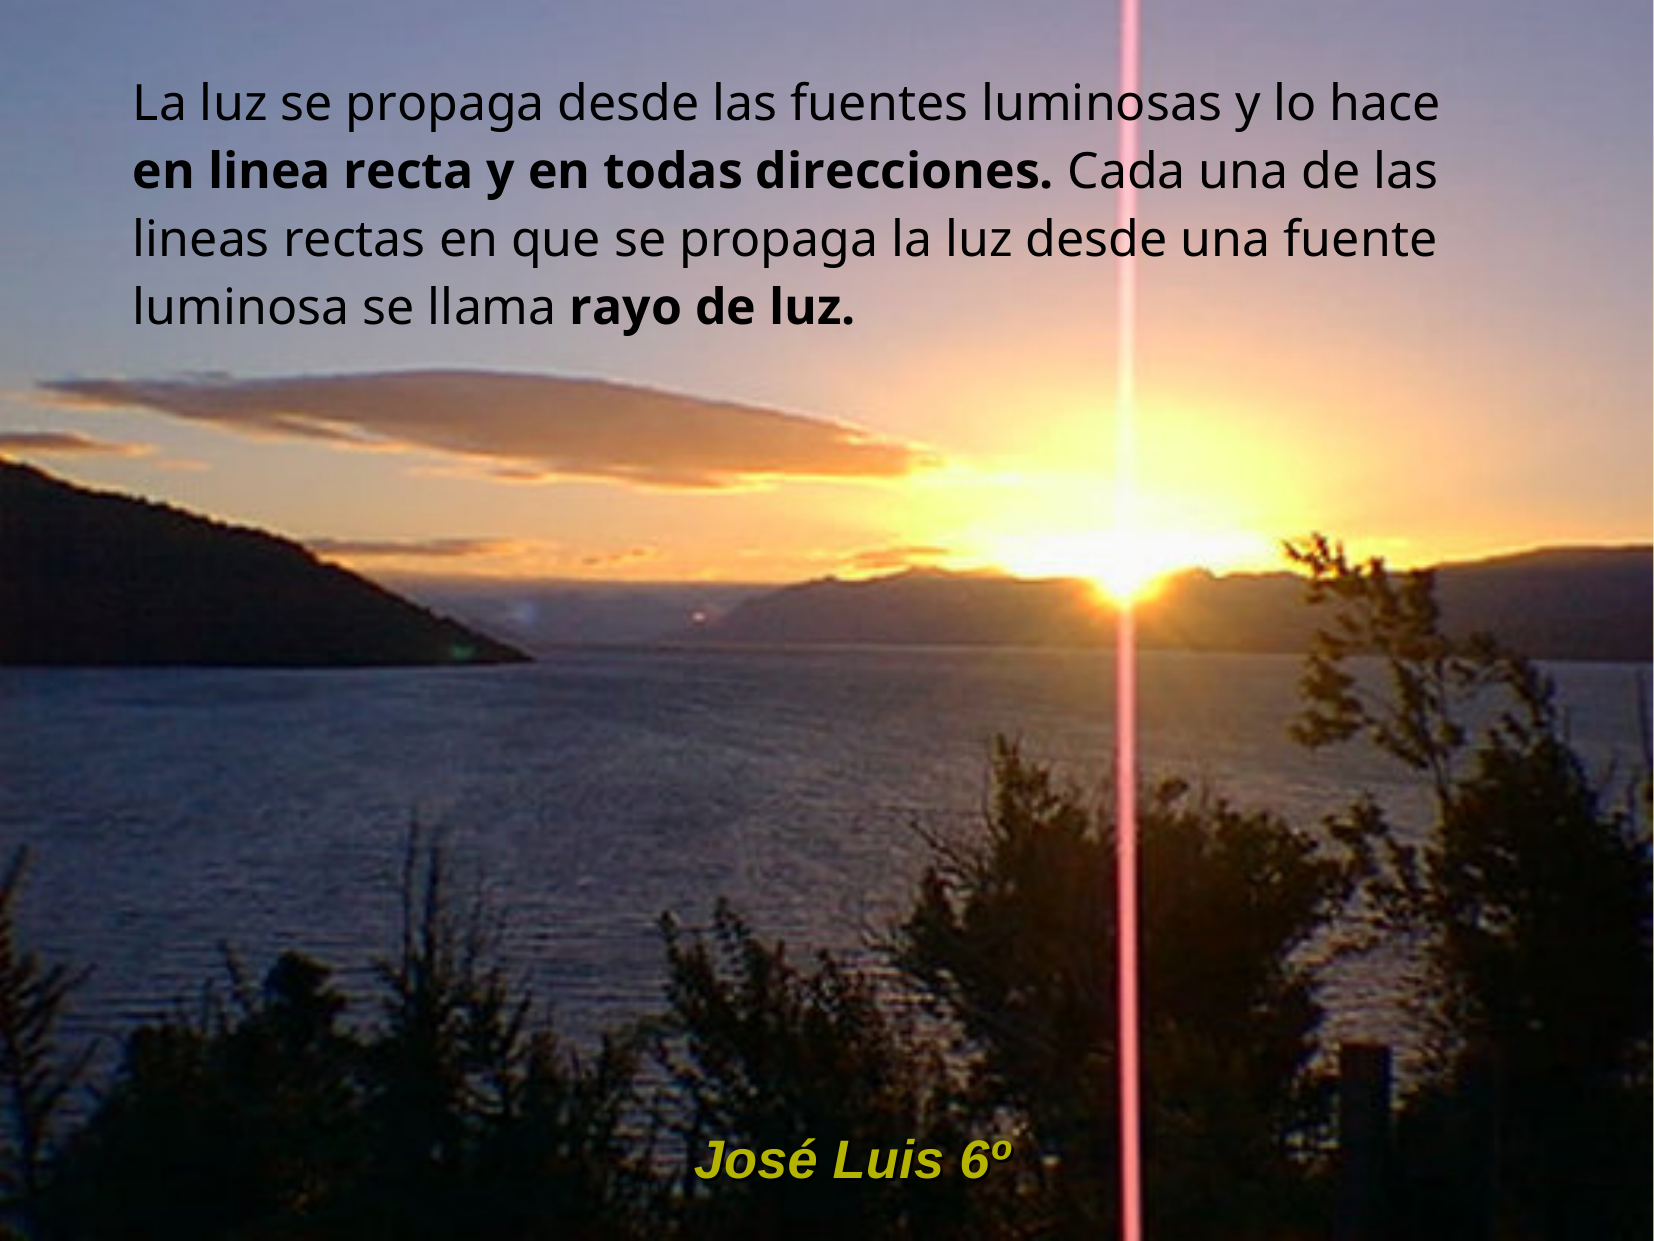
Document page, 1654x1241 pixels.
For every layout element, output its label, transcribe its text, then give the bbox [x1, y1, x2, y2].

text_box La luz se propaga desde las fuentes luminosas y lo hace en linea recta y en todas direcciones. Cada una de las lineas rectas en que se propaga la luz desde una fuente luminosa se llama rayo de luz. [118, 59, 1506, 352]
picture [0, 0, 1654, 1241]
text_box José Luis 6º [679, 1122, 1270, 1198]
